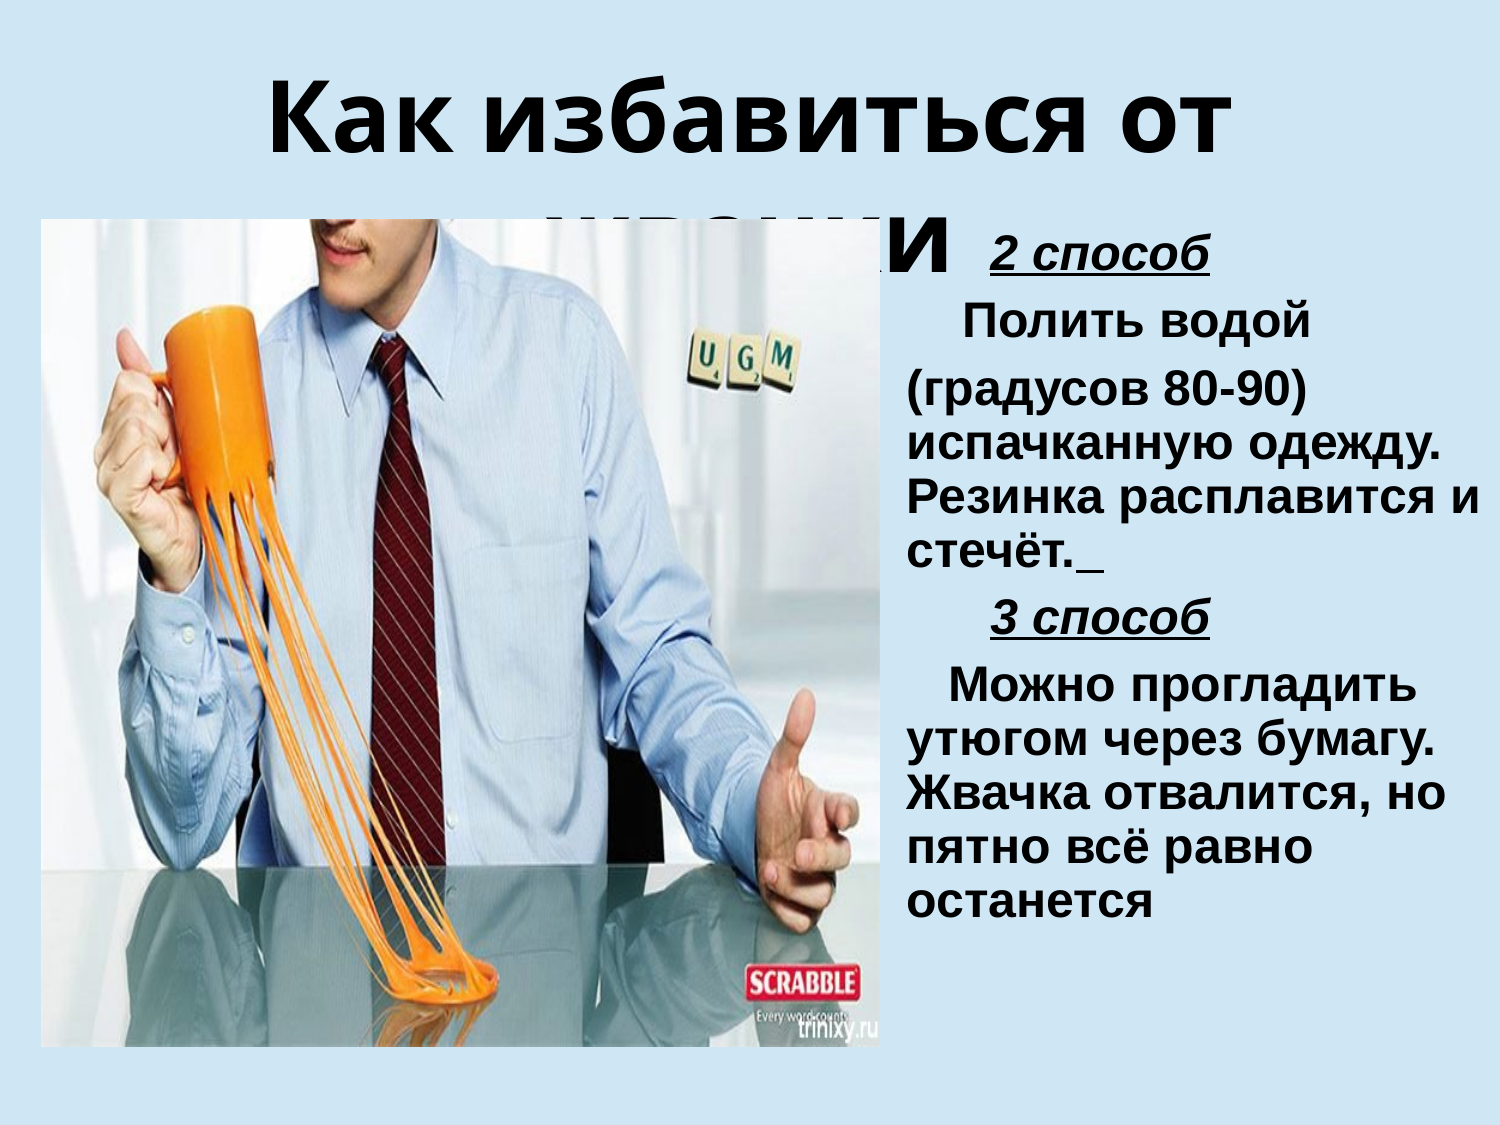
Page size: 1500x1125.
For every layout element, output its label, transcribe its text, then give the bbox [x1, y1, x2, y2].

title Как избавиться от жвачки [75, 45, 1425, 233]
picture [41, 219, 880, 1047]
list 2 способ Полить водой (градусов 80-90) испачканную одежду. Резинка расплавится и стечёт. 3 способ Можно прогладить утюгом через бумагу. Жвачка отвалится, но пятно всё равно останется [891, 220, 1500, 1125]
